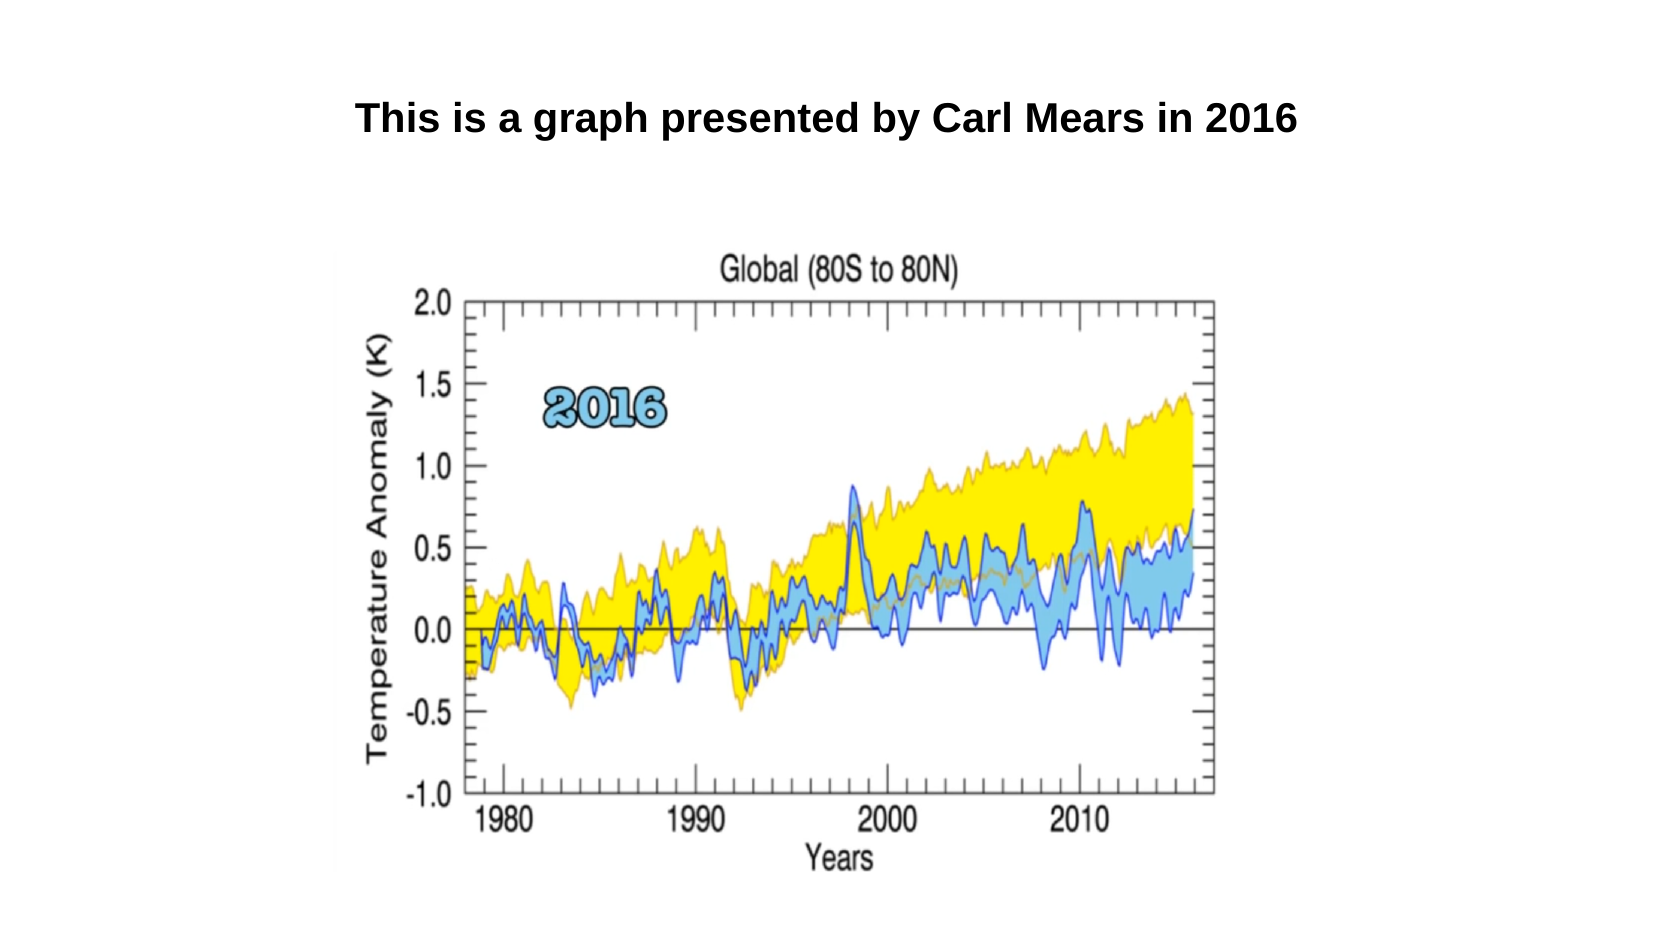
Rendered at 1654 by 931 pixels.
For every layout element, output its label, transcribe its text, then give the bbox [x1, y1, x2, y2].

picture [318, 245, 1232, 872]
text_box This is a graph presented by Carl Mears in 2016 [82, 90, 1571, 141]
